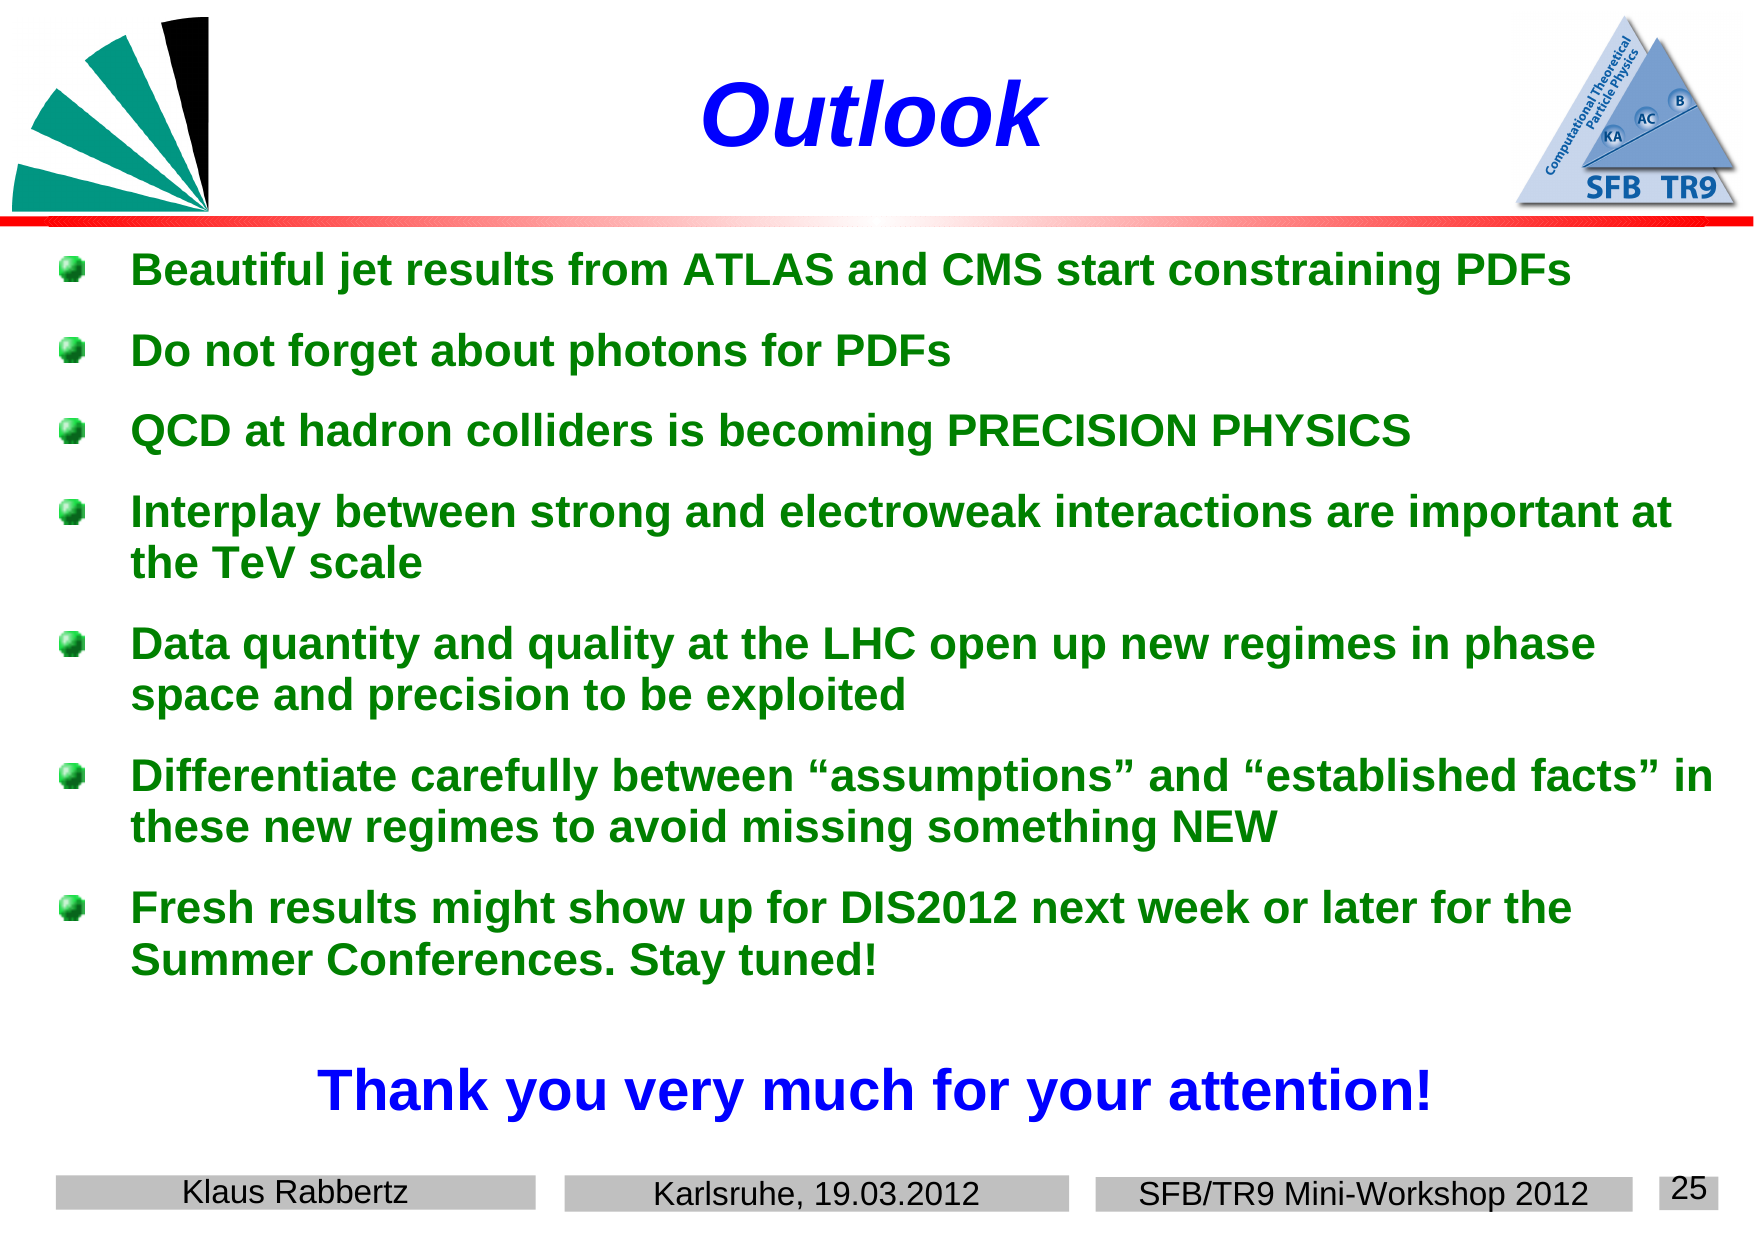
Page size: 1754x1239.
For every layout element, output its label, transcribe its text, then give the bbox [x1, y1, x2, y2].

list Beautiful jet results from ATLAS and CMS start constraining PDFs Do not forget about photons for PDFs QCD at hadron colliders is becoming PRECISION PHYSICS Interplay between strong and electroweak interactions are important at the TeV scale Data quantity and quality at the LHC open up new regimes in phase space and precision to be exploited Differentiate carefully between “assumptions” and “established facts” in these new regimes to avoid missing something NEW Fresh results might show up for DIS2012 next week or later for the Summer Conferences. Stay tuned! [47, 243, 1731, 1032]
title Outlook [220, 16, 1525, 213]
picture [1511, 11, 1743, 213]
text_box Thank you very much for your attention! [305, 1051, 1448, 1129]
picture [12, 17, 209, 214]
